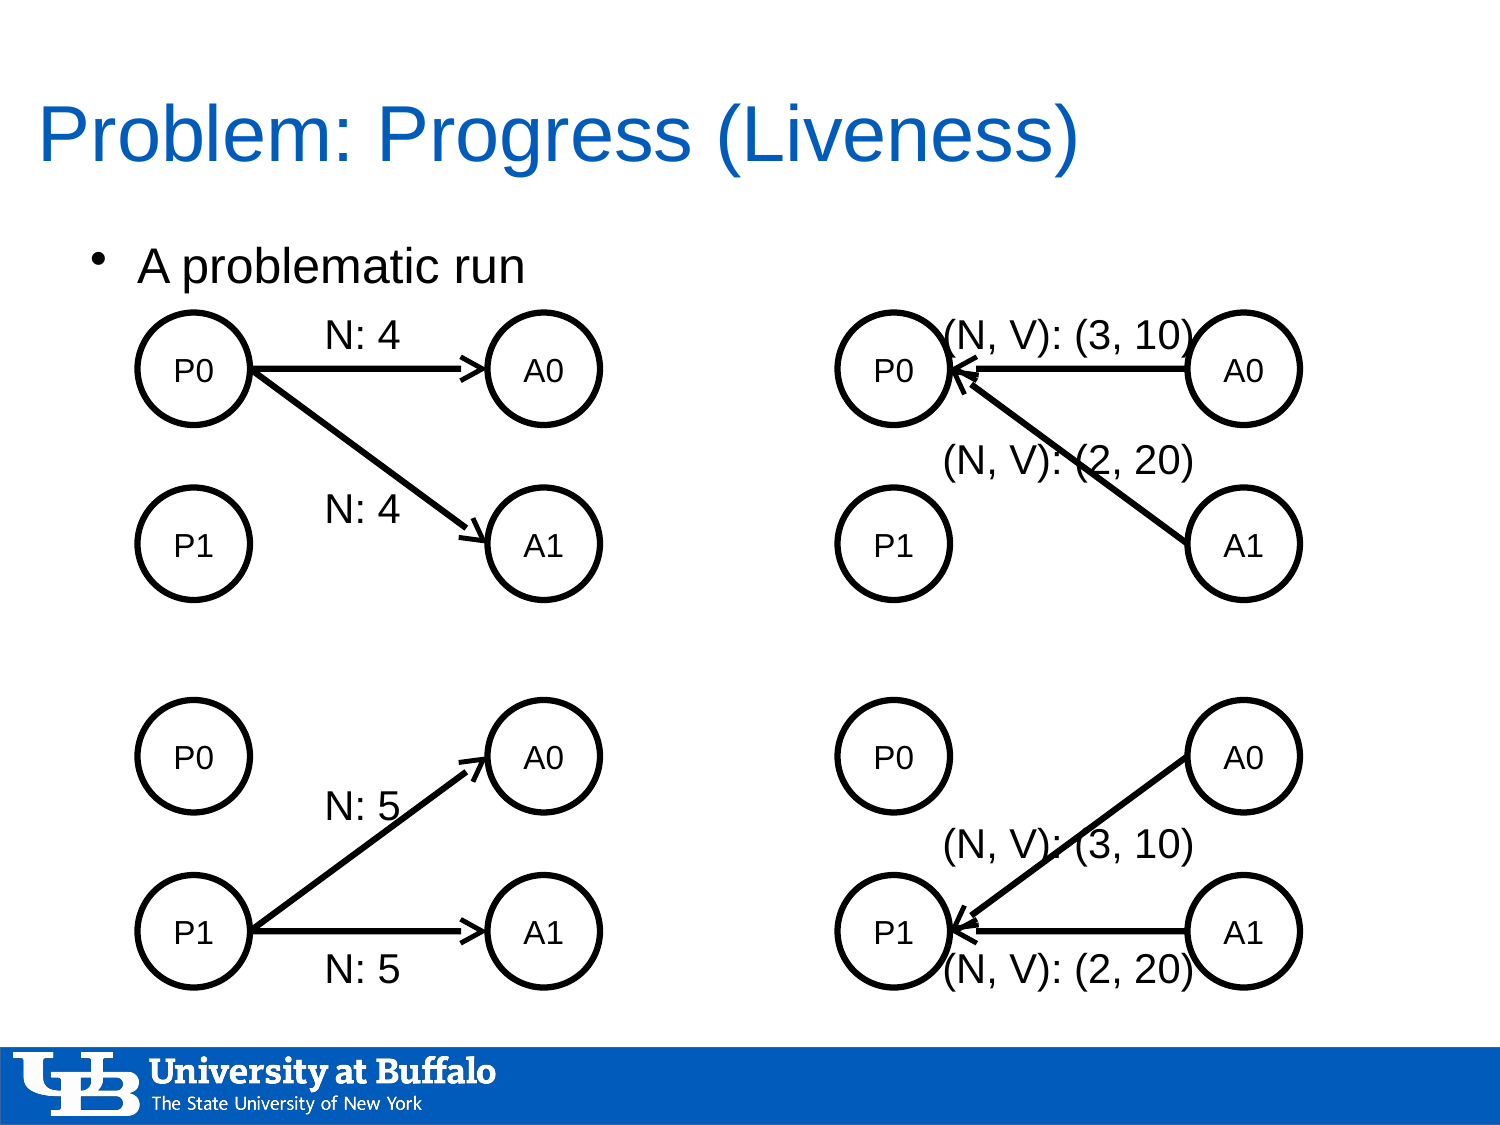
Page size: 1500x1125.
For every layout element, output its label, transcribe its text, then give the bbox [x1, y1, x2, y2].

text_box N: 4 [275, 474, 450, 540]
text_box N: 4 [395, 474, 450, 515]
text_box P1 [837, 487, 951, 601]
text_box P0 [837, 312, 950, 426]
text_box [951, 875, 1188, 932]
text_box N: 5 [275, 934, 450, 1000]
text_box (N, V): (2, 20) [924, 425, 1113, 490]
text_box P1 [837, 875, 951, 988]
text_box A0 [1187, 699, 1300, 813]
text_box A1 [487, 487, 601, 601]
text_box [250, 837, 488, 932]
text_box N: 4 [275, 299, 450, 365]
list A problematic run [75, 232, 1426, 886]
text_box P1 [137, 875, 250, 988]
text_box P0 [137, 312, 250, 426]
text_box A1 [1187, 875, 1300, 988]
text_box A1 [1187, 487, 1300, 601]
text_box [1115, 756, 1187, 809]
text_box (N, V): (3, 10) [924, 299, 1213, 365]
text_box P0 [837, 699, 951, 813]
text_box A0 [487, 699, 601, 813]
text_box (N, V): (3, 10) [924, 809, 1213, 875]
text_box A0 [487, 312, 601, 426]
title Problem: Progress (Liveness) [37, 40, 1388, 228]
text_box N: 5 [275, 771, 450, 837]
text_box [450, 756, 487, 784]
text_box P1 [137, 487, 250, 601]
text_box [249, 368, 488, 544]
text_box (N, V): (2, 20) [1028, 425, 1213, 490]
text_box (N, V): (2, 20) [924, 934, 1213, 1000]
picture [13, 1052, 496, 1116]
text_box [949, 368, 1188, 544]
text_box A0 [1187, 312, 1300, 426]
text_box P0 [137, 699, 250, 813]
text_box A1 [487, 875, 601, 988]
